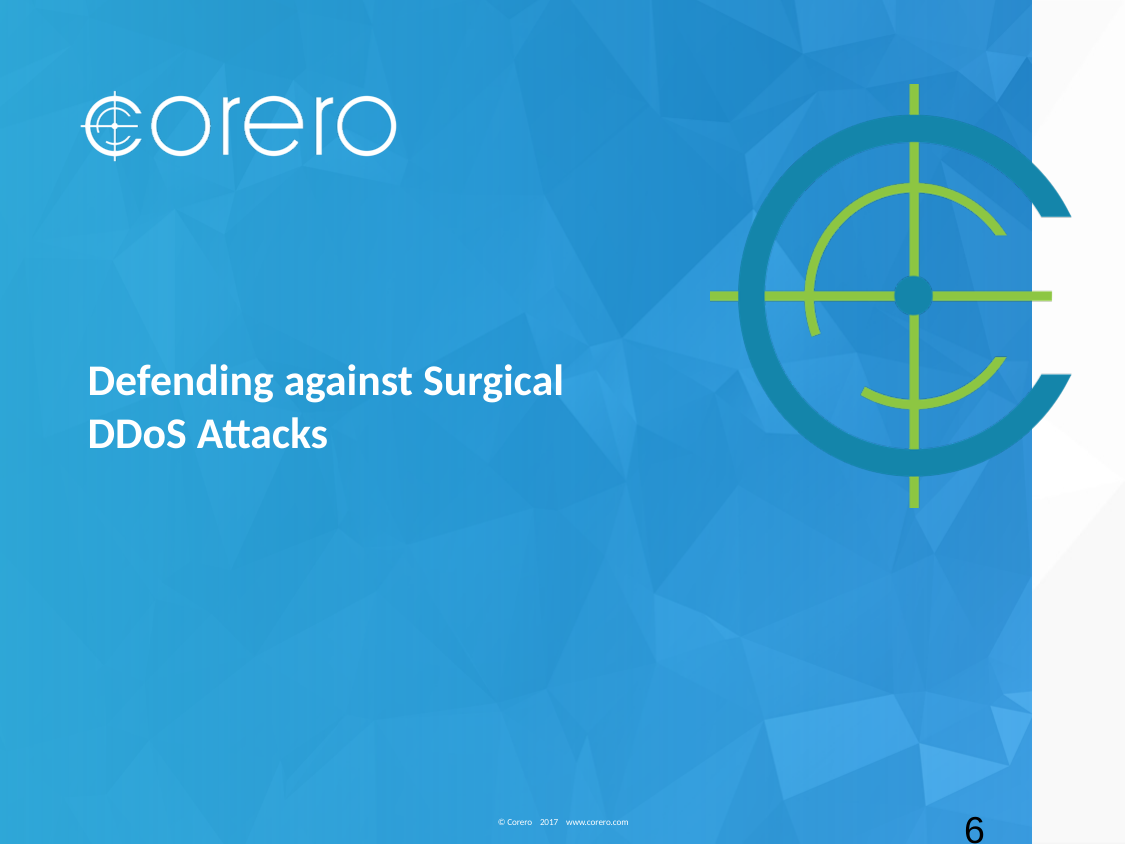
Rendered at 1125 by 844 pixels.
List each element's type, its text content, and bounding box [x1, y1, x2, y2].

picture [0, 0, 1125, 844]
title Defending against Surgical DDoS Attacks [72, 344, 654, 581]
